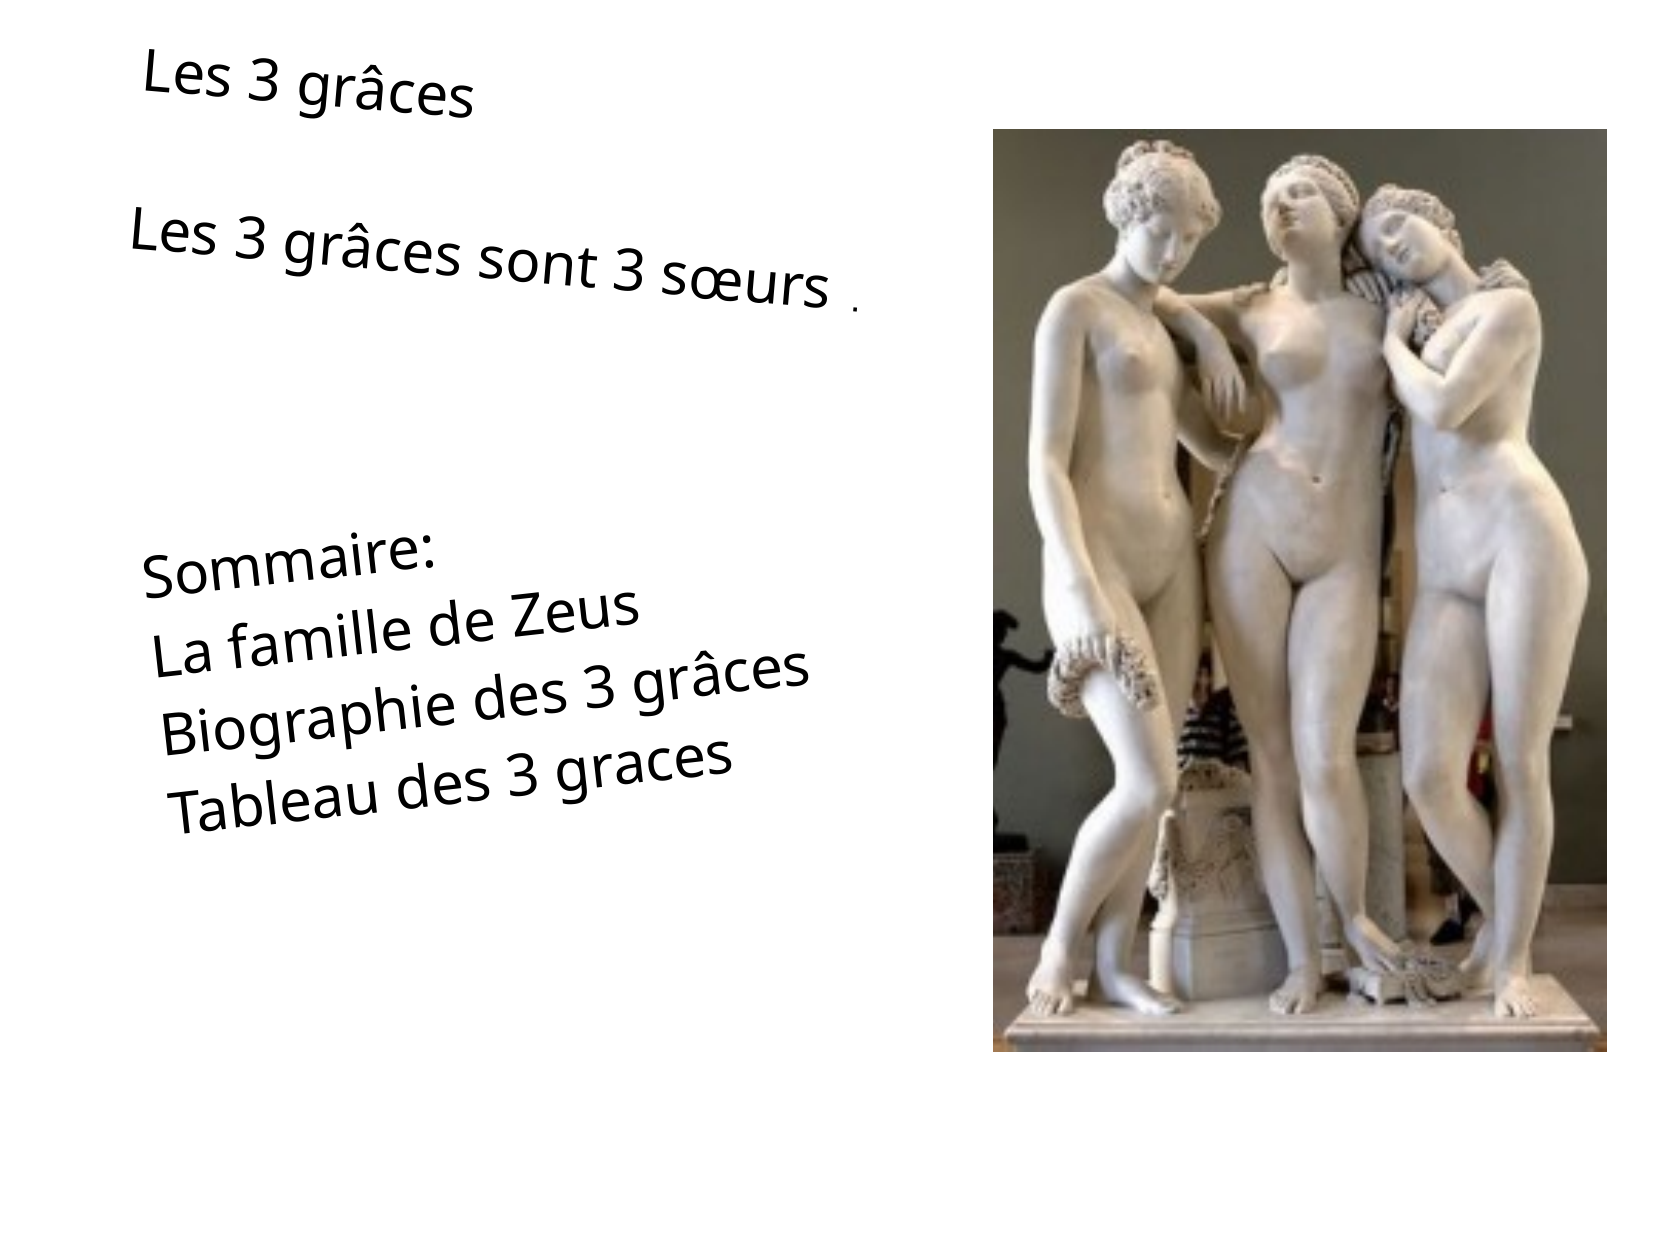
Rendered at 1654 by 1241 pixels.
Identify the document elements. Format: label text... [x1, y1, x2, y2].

picture [993, 129, 1607, 1052]
text_box Les 3 grâces Les 3 grâces sont 3 sœurs . [109, 19, 1387, 355]
text_box Sommaire: La famille de Zeus Biographie des 3 grâces Tableau des 3 graces [121, 432, 993, 1006]
